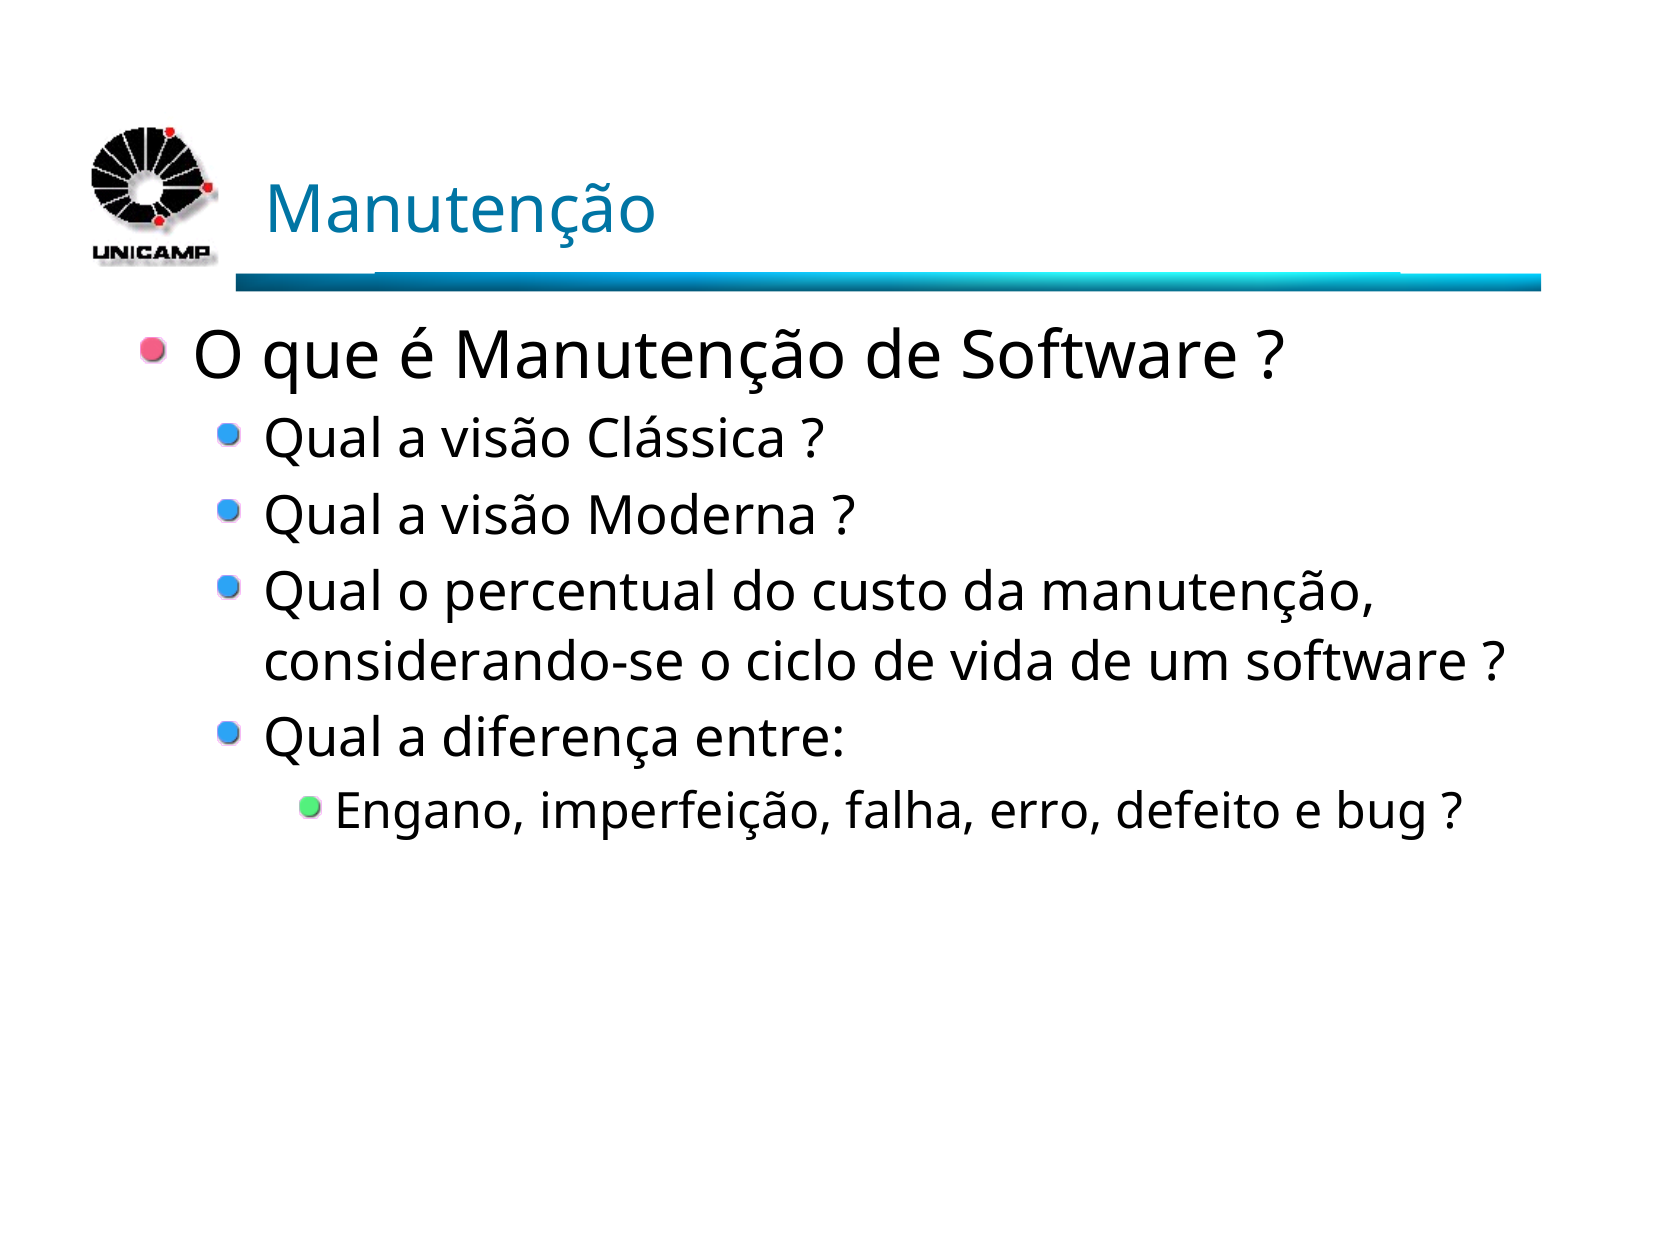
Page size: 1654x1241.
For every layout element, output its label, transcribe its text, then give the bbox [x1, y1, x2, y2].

picture [125, 272, 1654, 295]
title Manutenção [264, 57, 1534, 250]
list O que é Manutenção de Software ? Qual a visão Clássica ? Qual a visão Moderna ? Qual o percentual do custo da manutenção, considerando-se o ciclo de vida de um software ? Qual a diferença entre: Engano, imperfeição, falha, erro, defeito e bug ? [121, 309, 1534, 1167]
